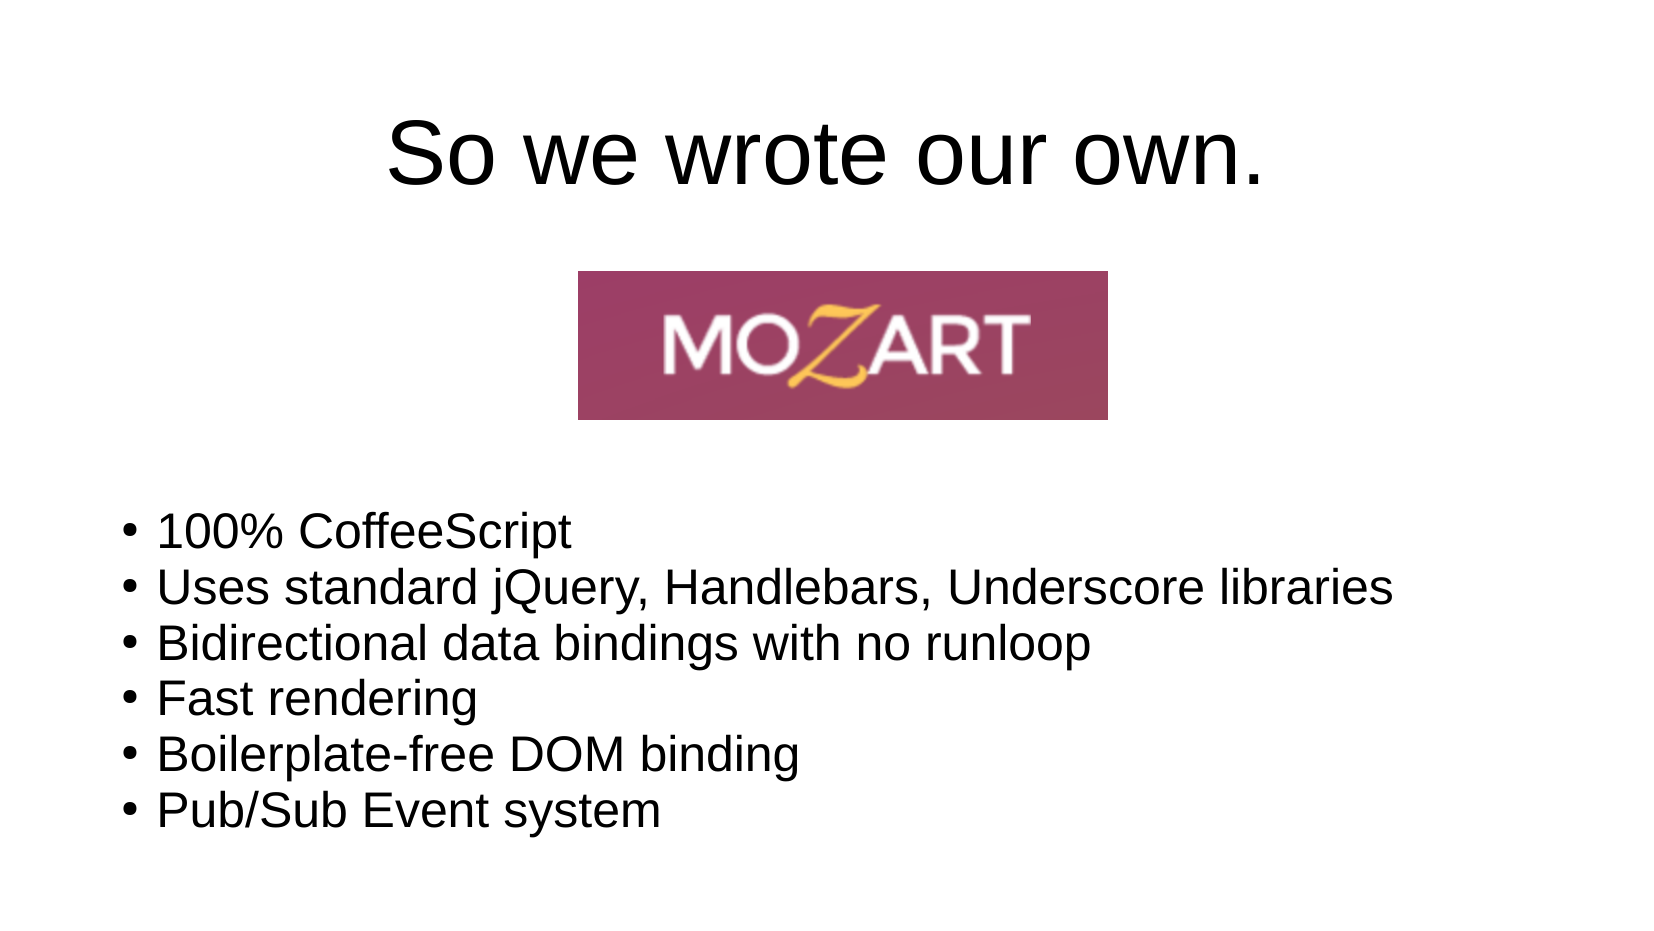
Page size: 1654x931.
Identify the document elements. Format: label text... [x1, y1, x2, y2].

text_box 100% CoffeeScript Uses standard jQuery, Handlebars, Underscore libraries Bidirectional data bindings with no runloop Fast rendering Boilerplate-free DOM binding Pub/Sub Event system [106, 496, 1560, 846]
title So we wrote our own. [82, 49, 1571, 257]
picture [578, 271, 1108, 420]
